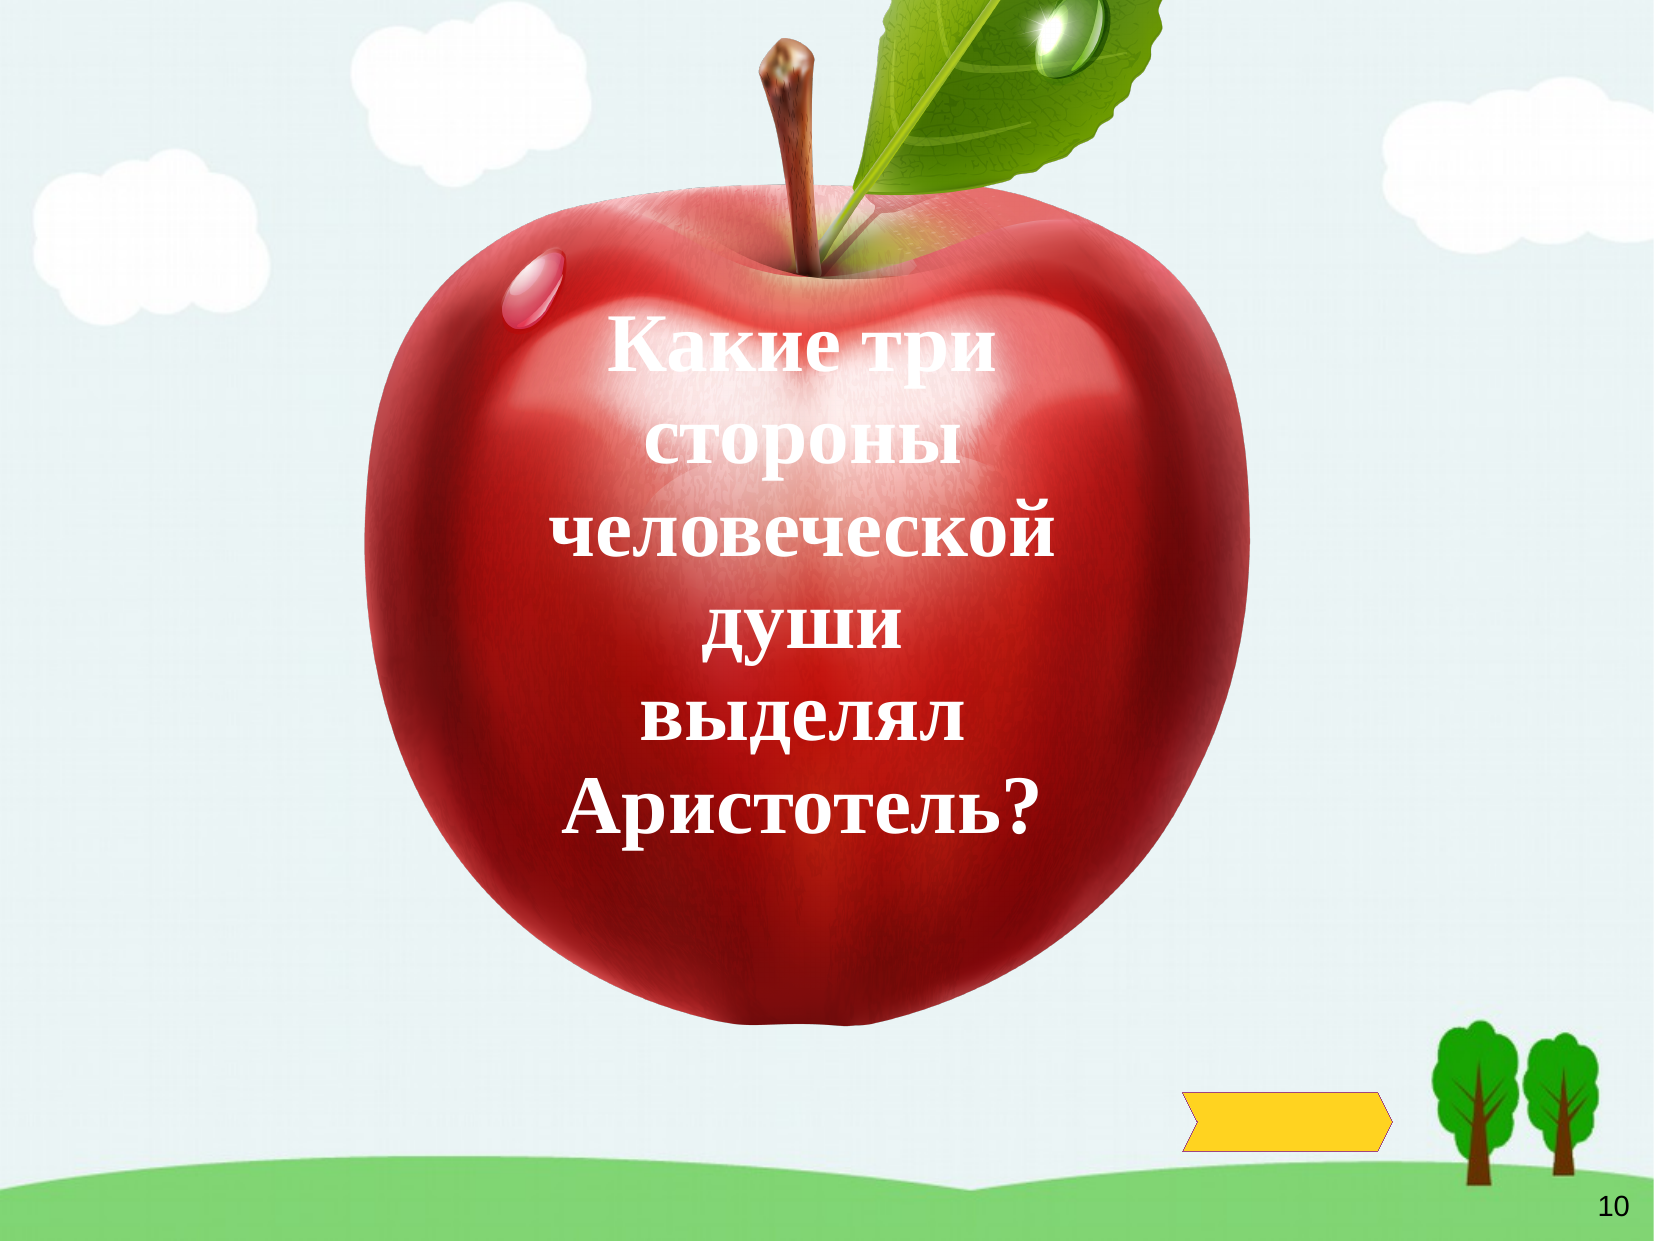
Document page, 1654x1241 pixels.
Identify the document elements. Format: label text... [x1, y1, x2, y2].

picture [0, 0, 1654, 1241]
text_box Какие три стороны человеческой души выделял Аристотель? [533, 290, 1270, 859]
text_box [1182, 1092, 1393, 1152]
